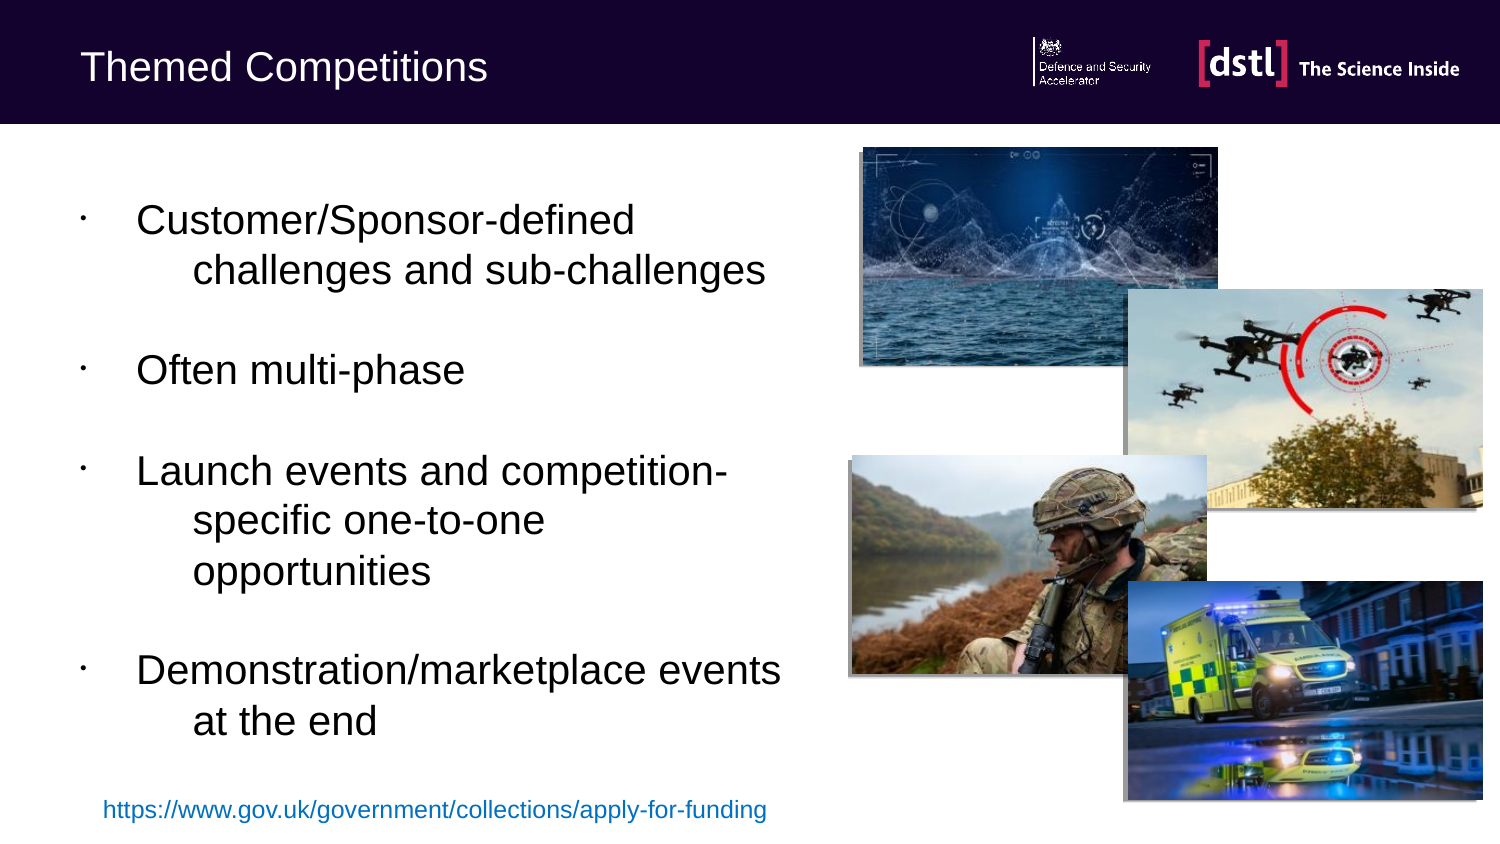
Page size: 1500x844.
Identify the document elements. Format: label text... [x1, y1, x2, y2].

picture [852, 147, 1483, 800]
text_box Themed Competitions [64, 32, 1483, 98]
text_box Customer/Sponsor-defined challenges and sub-challenges Often multi-phase Launch events and competition-specific one-to-one opportunities Demonstration/marketplace events at the end https://www.gov.uk/government/collections/apply-for-funding [64, 185, 810, 736]
picture [1033, 37, 1151, 87]
